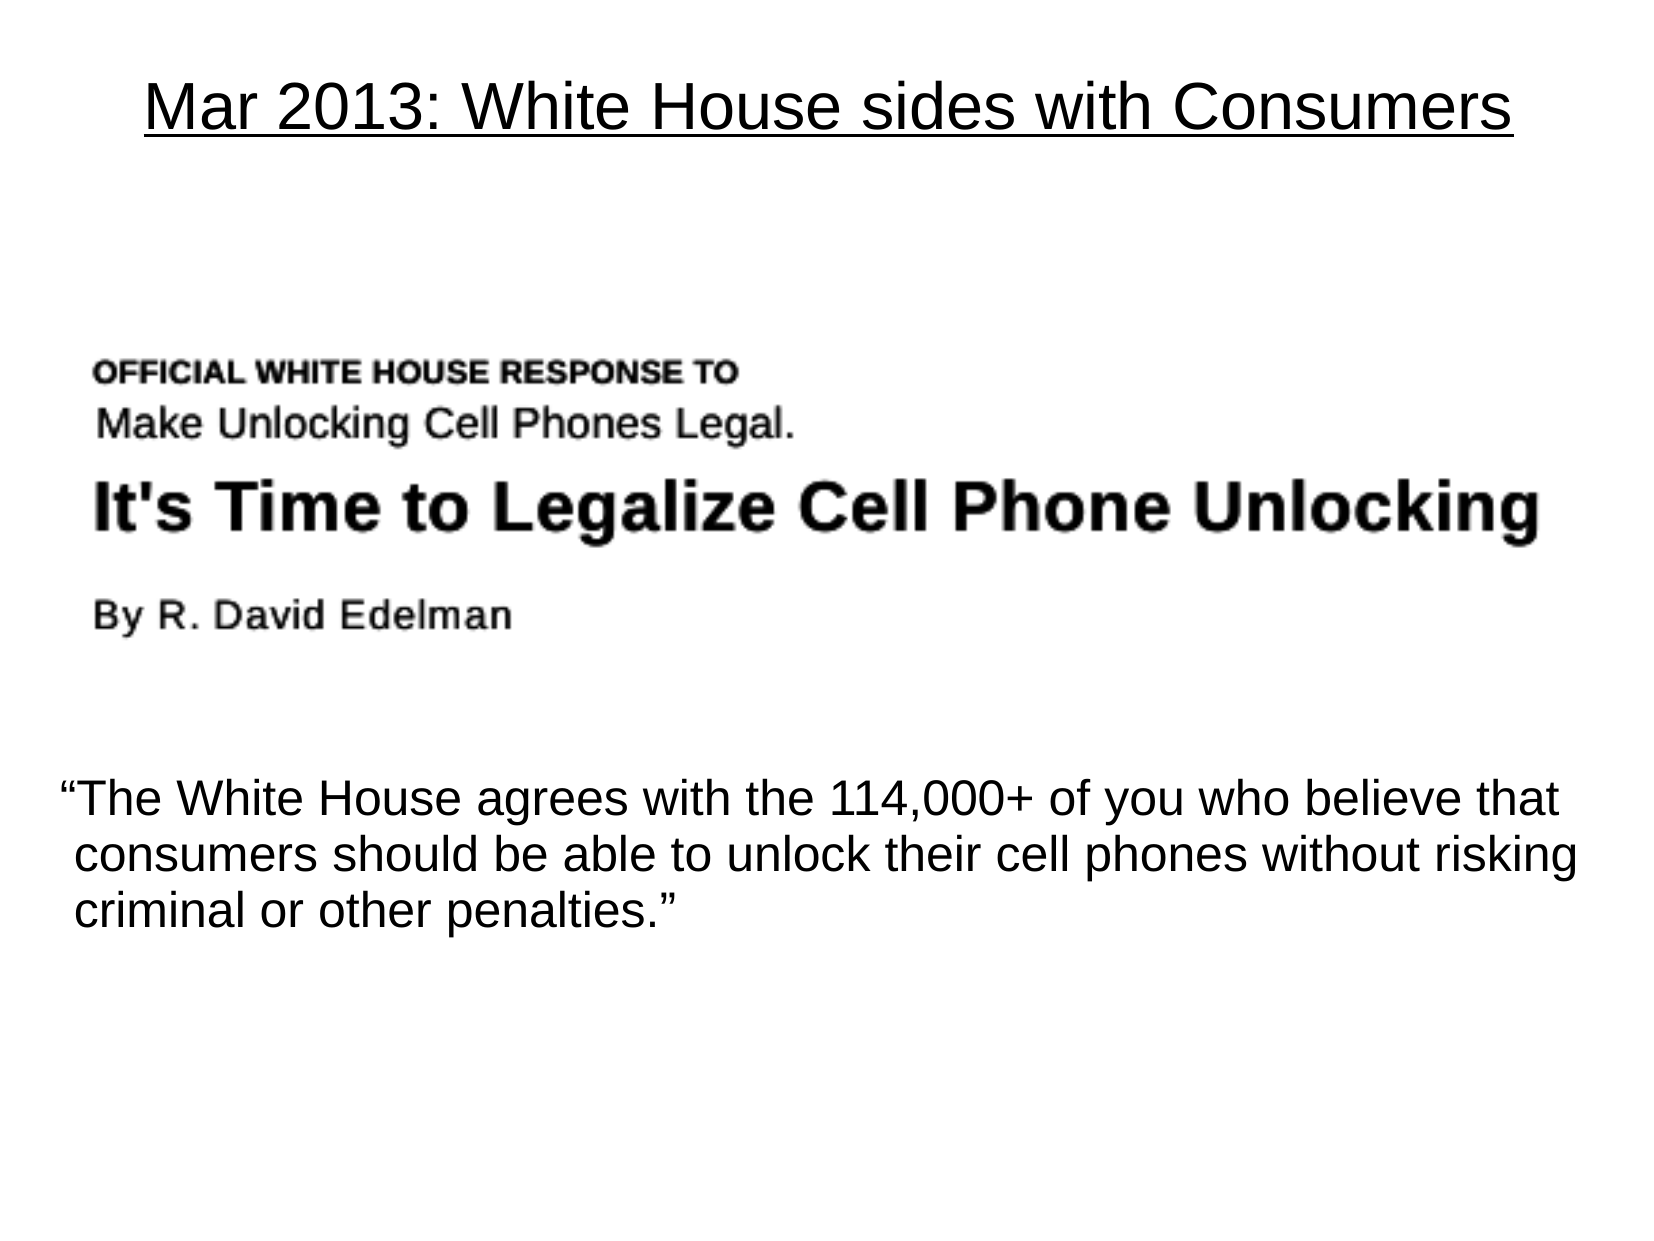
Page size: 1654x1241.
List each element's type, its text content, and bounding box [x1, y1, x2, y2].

picture [69, 297, 1570, 687]
title Mar 2013: White House sides with Consumers [22, 45, 1636, 169]
text_box “The White House agrees with the 114,000+ of you who believe that consumers should be able to unlock their cell phones without risking criminal or other penalties.” [45, 762, 1595, 946]
